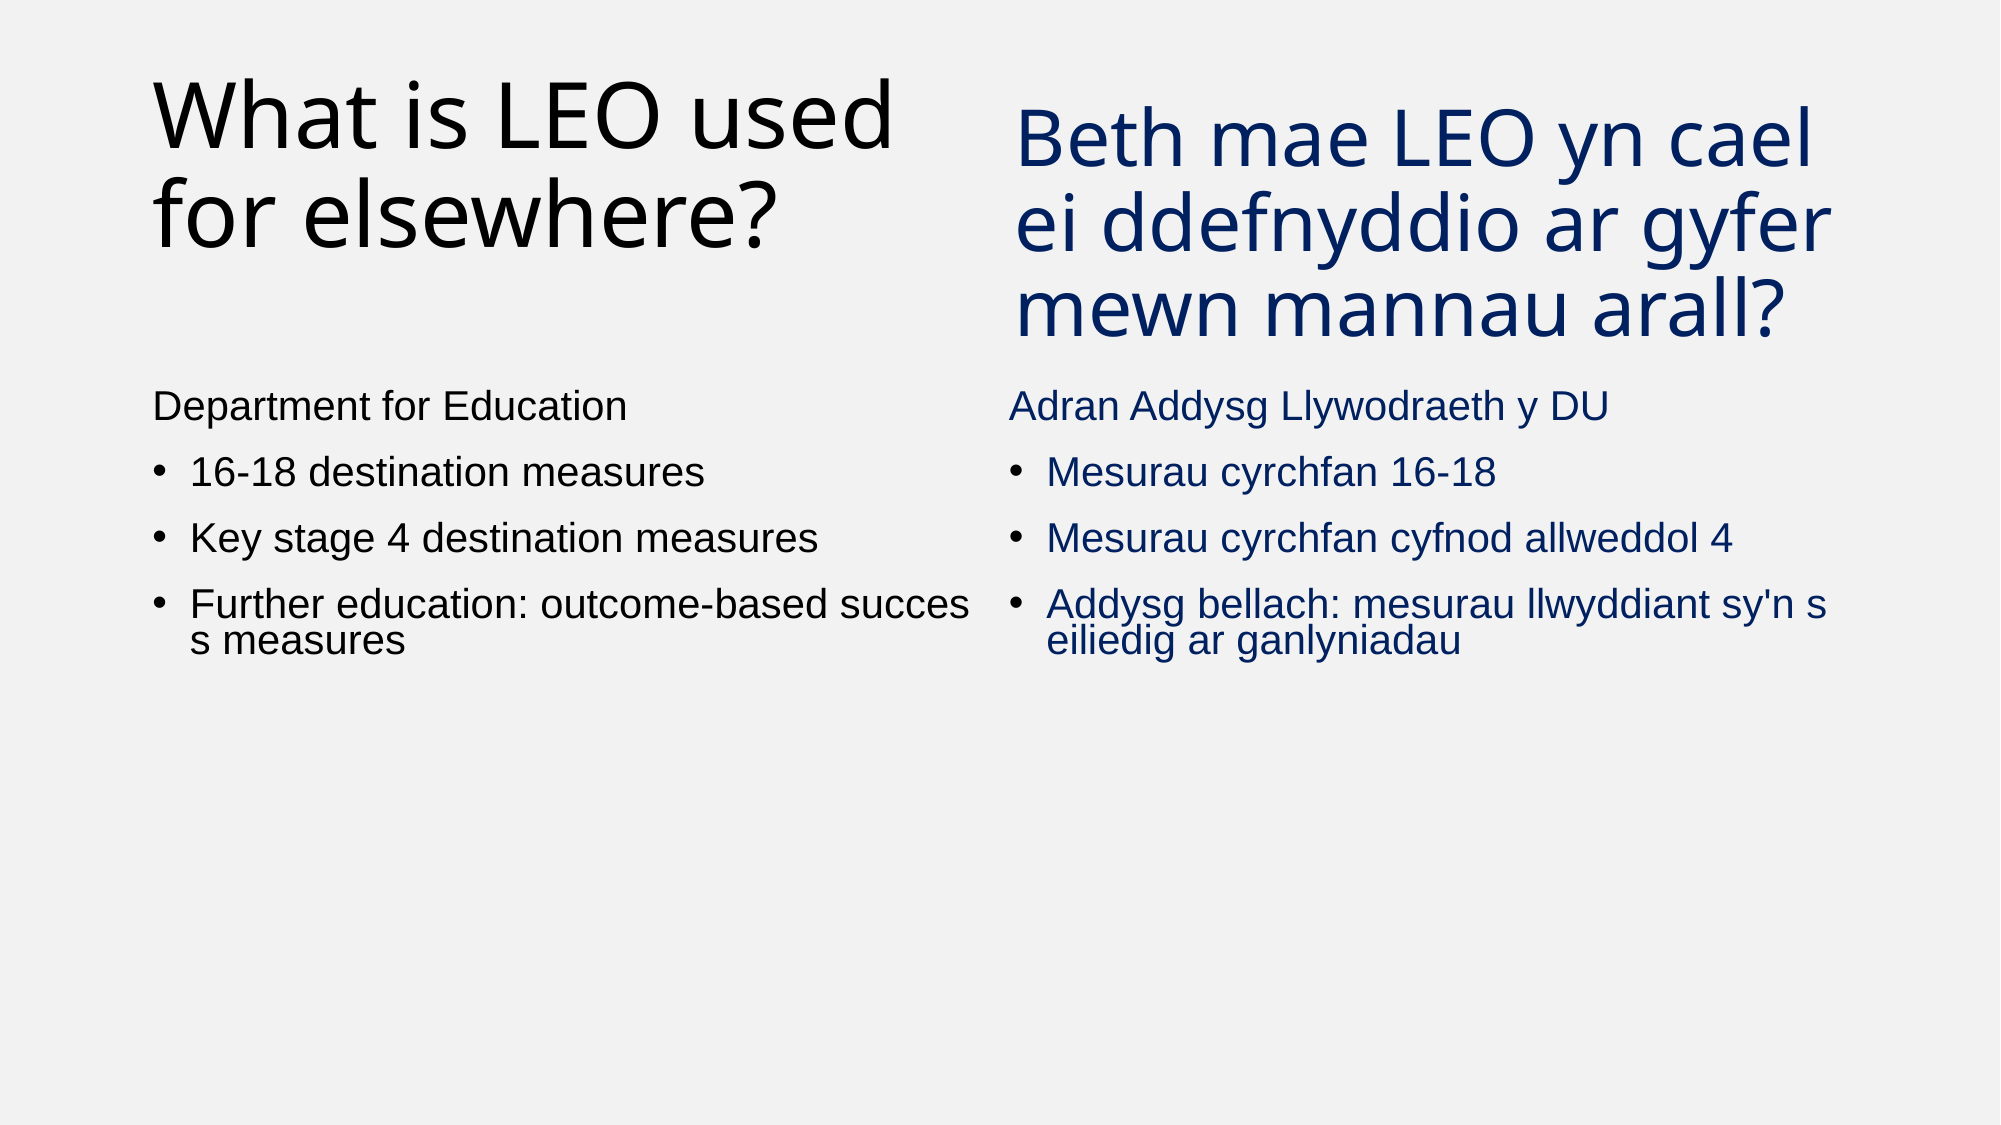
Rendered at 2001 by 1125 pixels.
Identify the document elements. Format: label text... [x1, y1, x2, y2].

text_box Beth mae LEO yn cael ei ddefnyddio ar gyfer mewn mannau arall? [999, 59, 1857, 392]
text_box Adran Addysg Llywodraeth y DU Mesurau cyrchfan 16-18 Mesurau cyrchfan cyfnod allweddol 4 Addysg bellach: mesurau llwyddiant sy'n seiliedig ar ganlyniadau [994, 376, 1851, 1091]
list Department for Education 16-18 destination measures Key stage 4 destination measures Further education: outcome-based success measures [137, 376, 994, 1091]
title What is LEO used for elsewhere? [137, 59, 994, 278]
